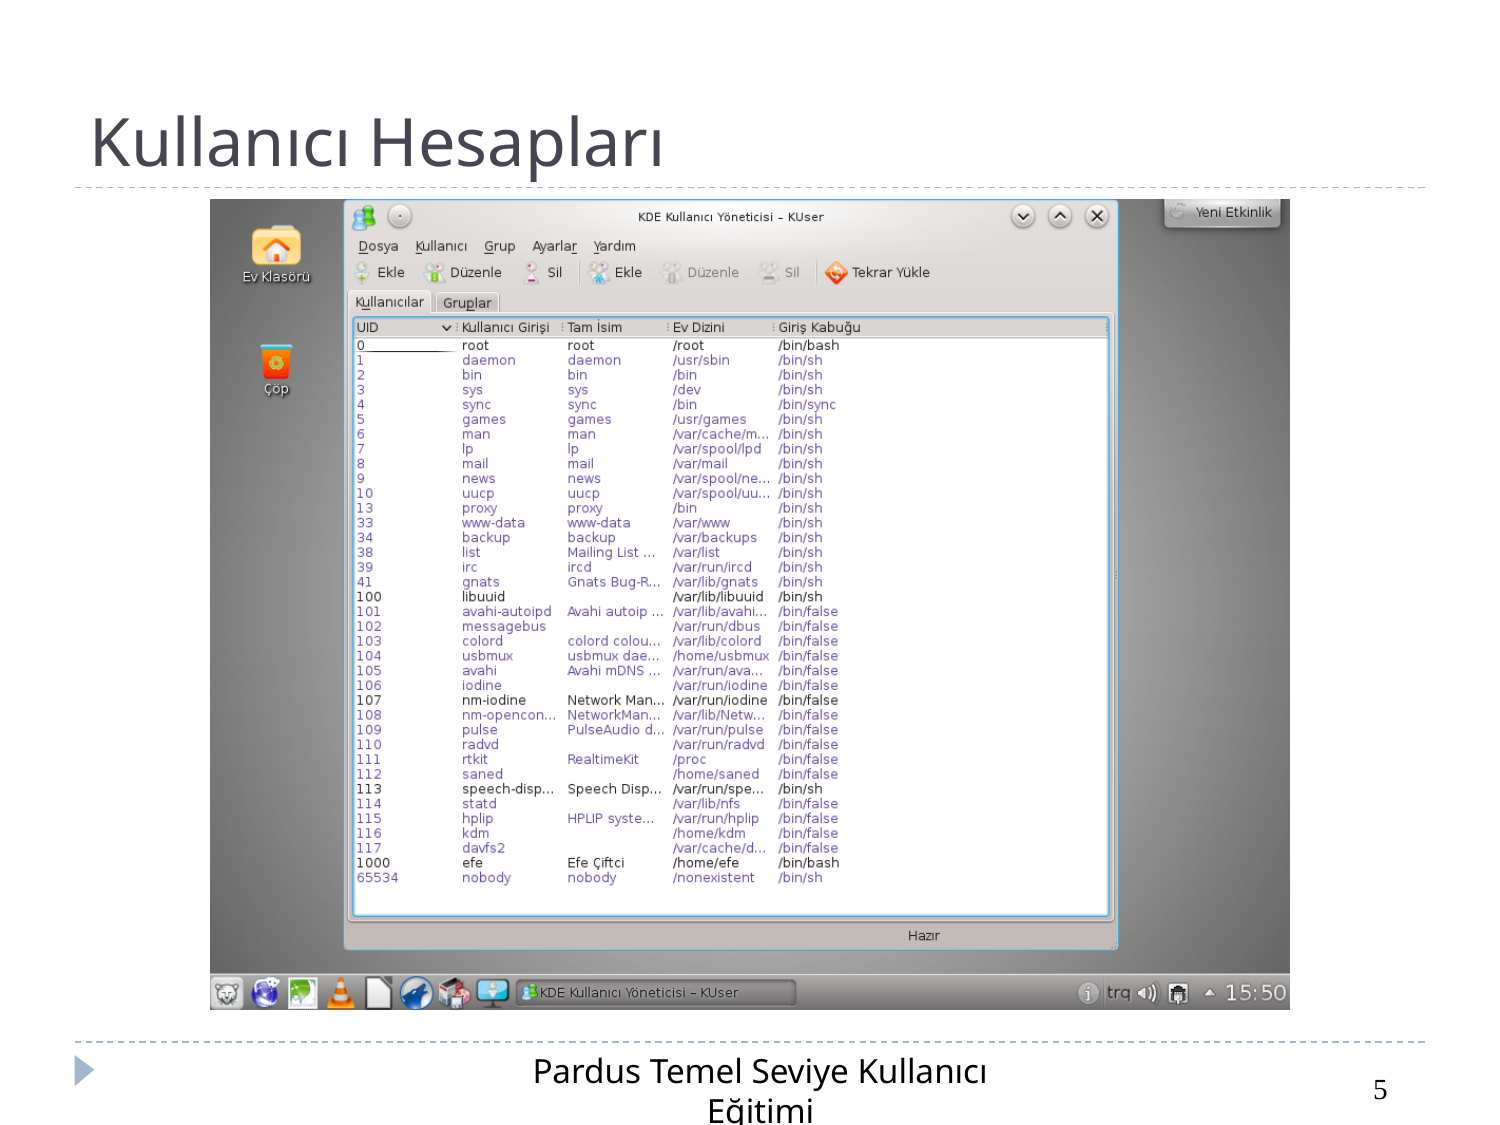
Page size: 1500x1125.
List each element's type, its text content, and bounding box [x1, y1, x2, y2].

picture [210, 199, 1290, 1010]
title Kullanıcı Hesapları [75, 24, 1425, 188]
